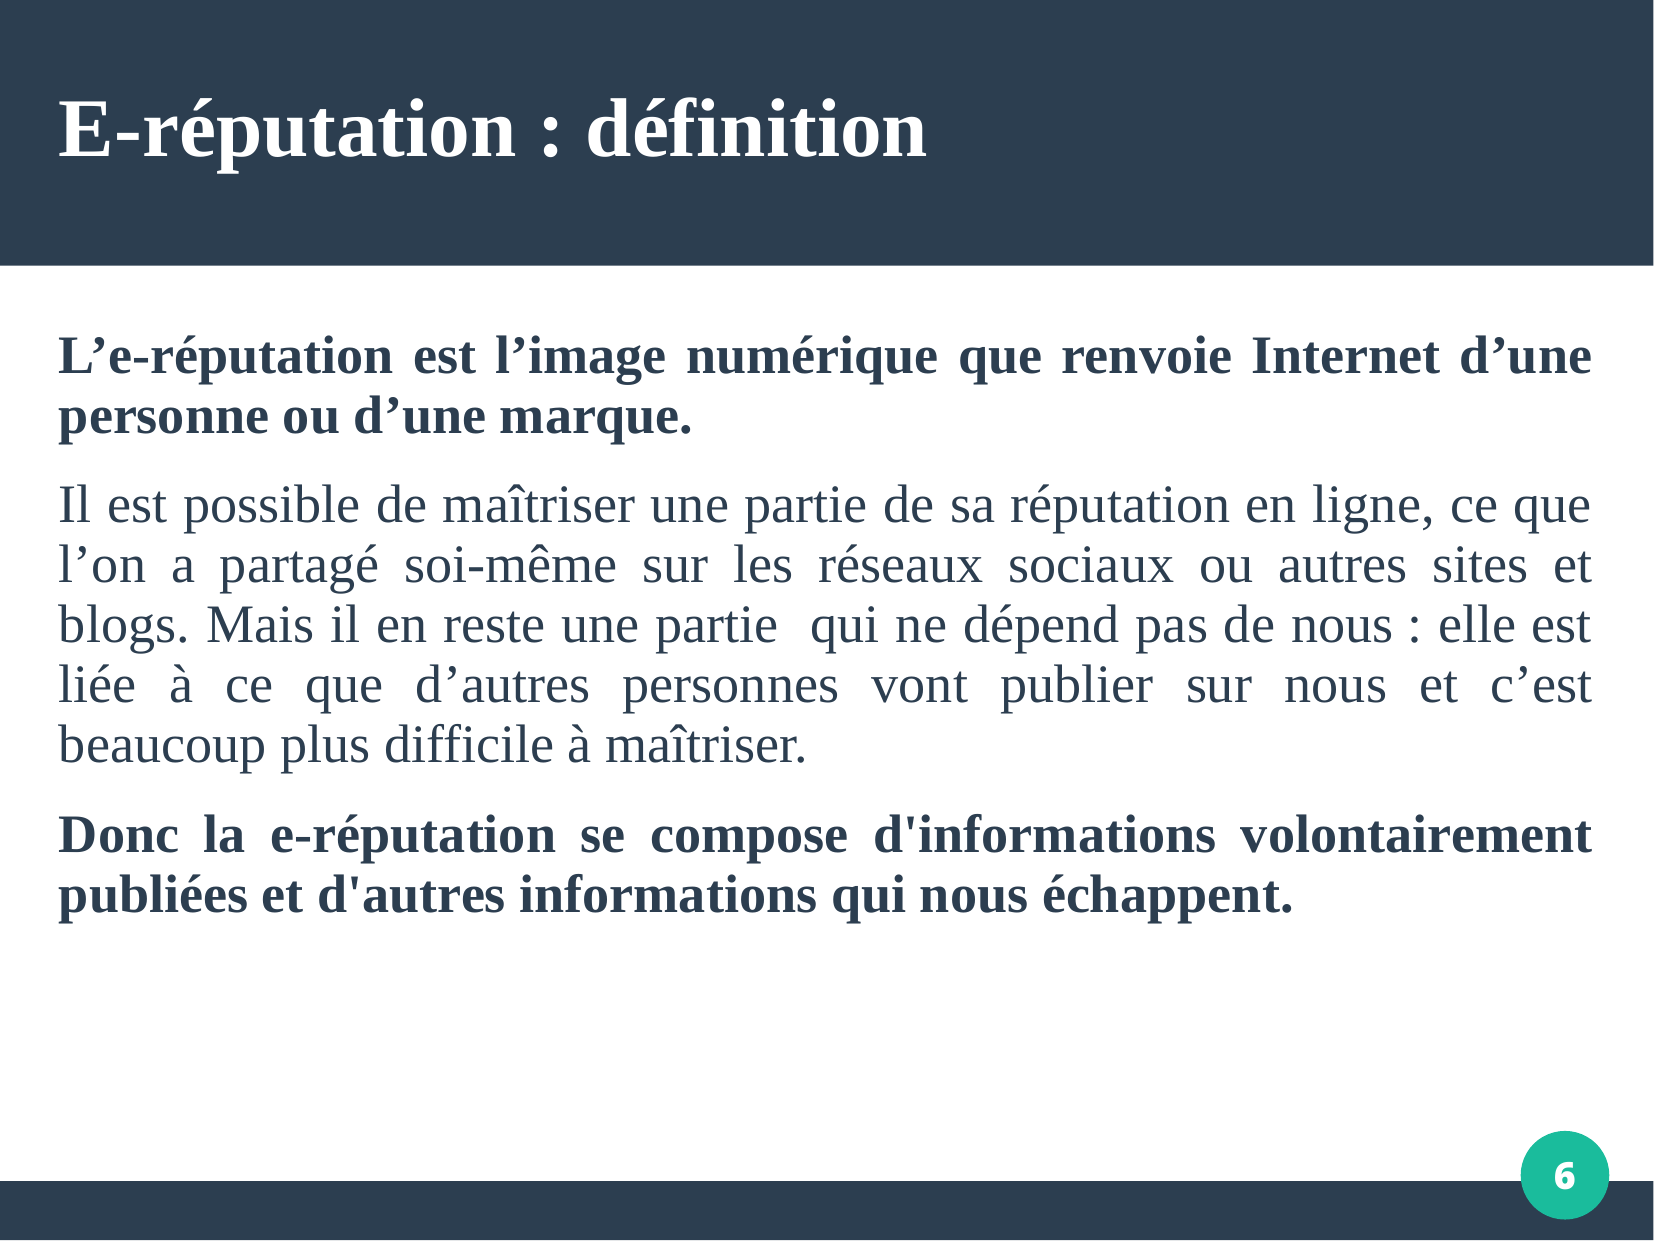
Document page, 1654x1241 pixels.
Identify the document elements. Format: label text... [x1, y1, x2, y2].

title E-réputation : définition [59, 49, 1595, 207]
list L’e-réputation est l’image numérique que renvoie Internet d’une personne ou d’une marque. Il est possible de maîtriser une partie de sa réputation en ligne, ce que l’on a partagé soi-même sur les réseaux sociaux ou autres sites et blogs. Mais il en reste une partie qui ne dépend pas de nous : elle est liée à ce que d’autres personnes vont publier sur nous et c’est beaucoup plus difficile à maîtriser. Donc la e-réputation se compose d'informations volontairement publiées et d'autres informations qui nous échappent. [59, 324, 1595, 1152]
